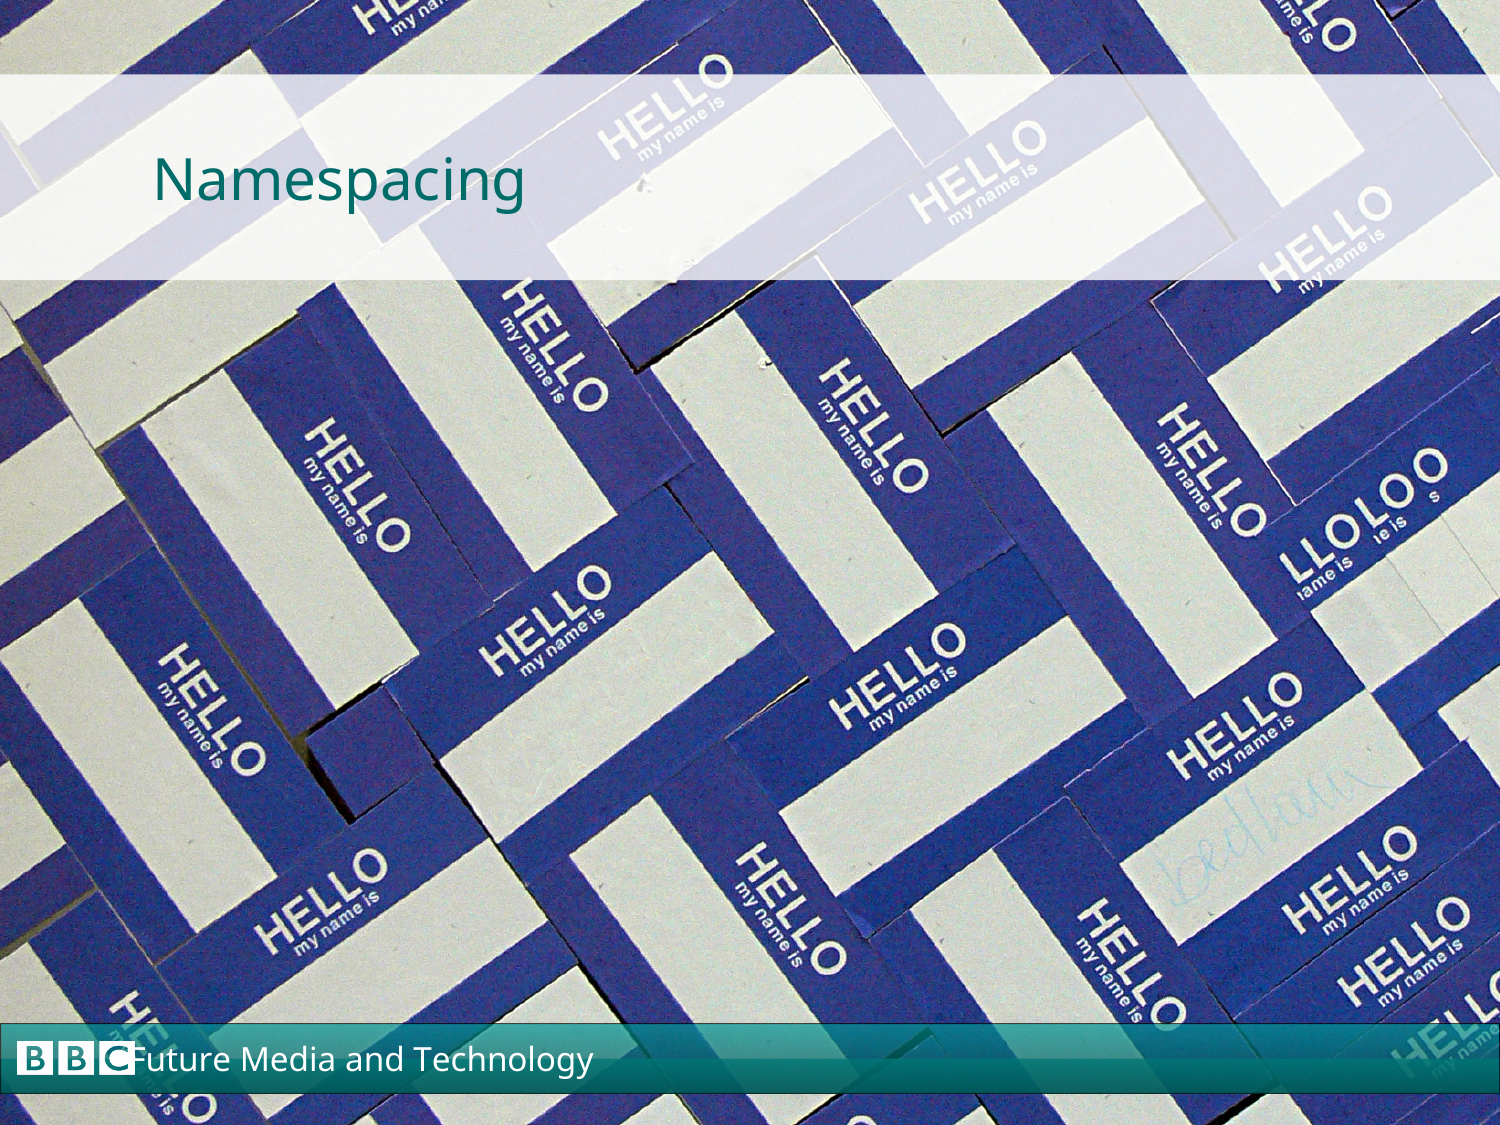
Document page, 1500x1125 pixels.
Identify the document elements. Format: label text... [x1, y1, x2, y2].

picture [0, 0, 1500, 74]
picture [0, 1094, 1500, 1125]
picture [0, 281, 1500, 1058]
picture [17, 1041, 135, 1075]
title Namespacing [137, 84, 1426, 272]
